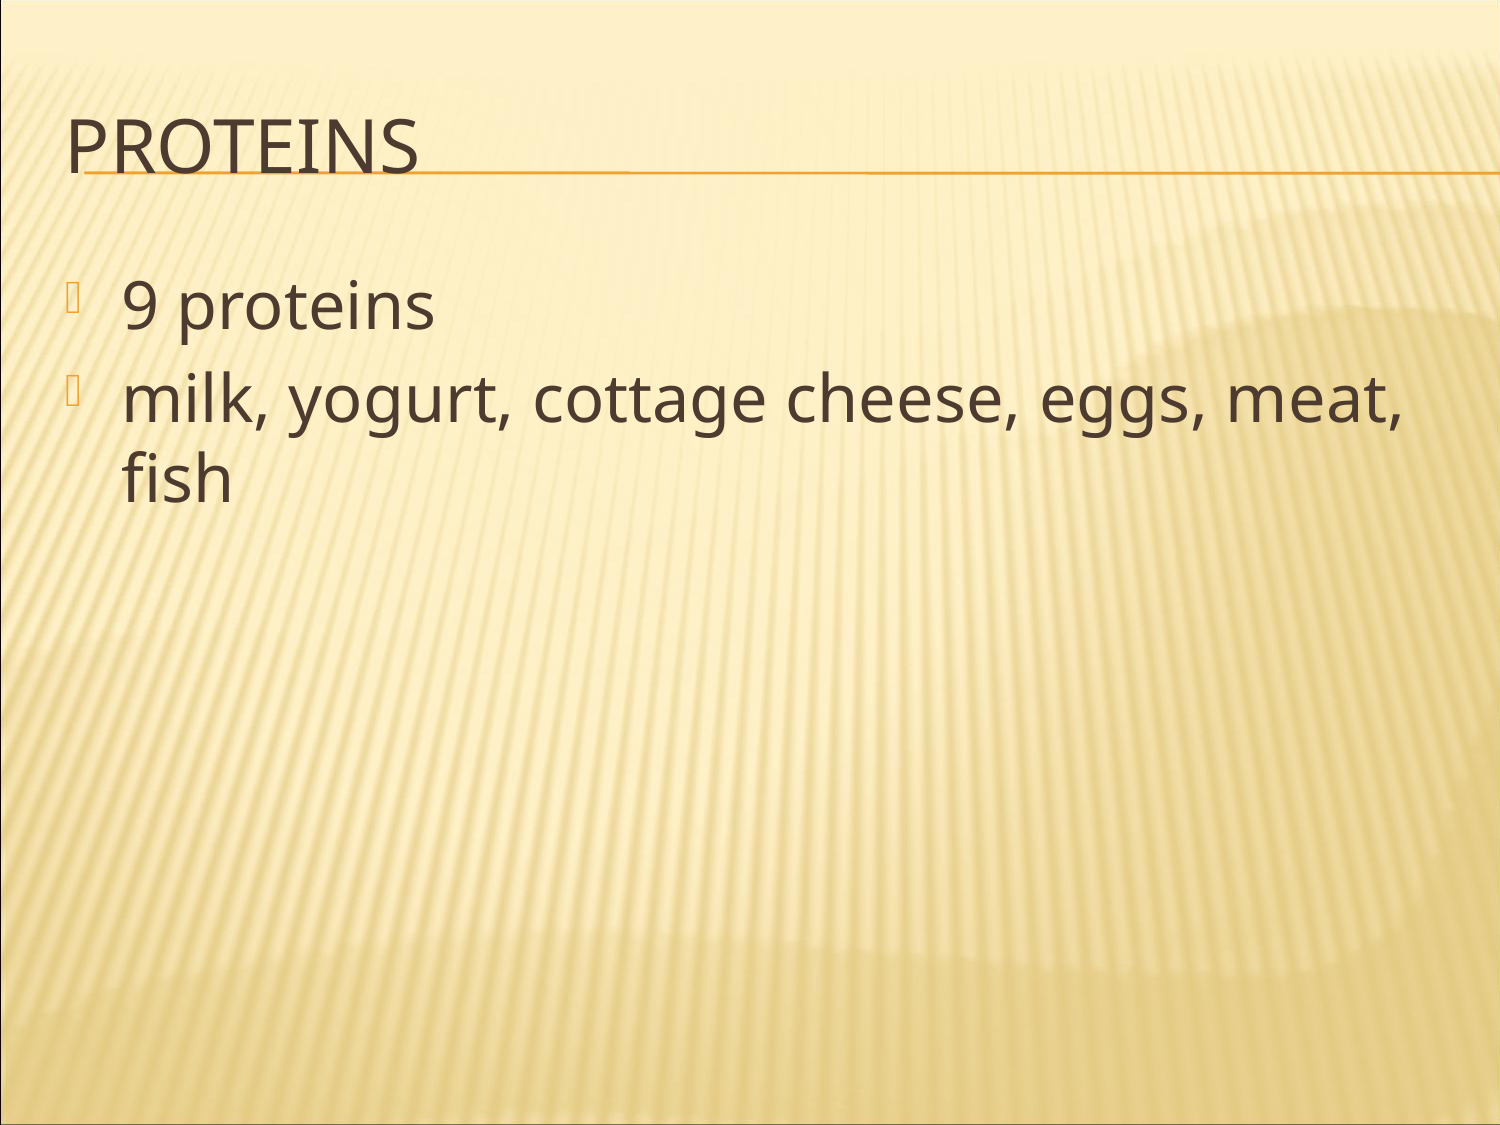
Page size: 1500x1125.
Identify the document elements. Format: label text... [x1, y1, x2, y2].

title proteins [50, 75, 1475, 213]
list 9 proteins milk, yogurt, cottage cheese, eggs, meat, fish [50, 254, 1475, 998]
picture [0, 0, 1500, 1125]
